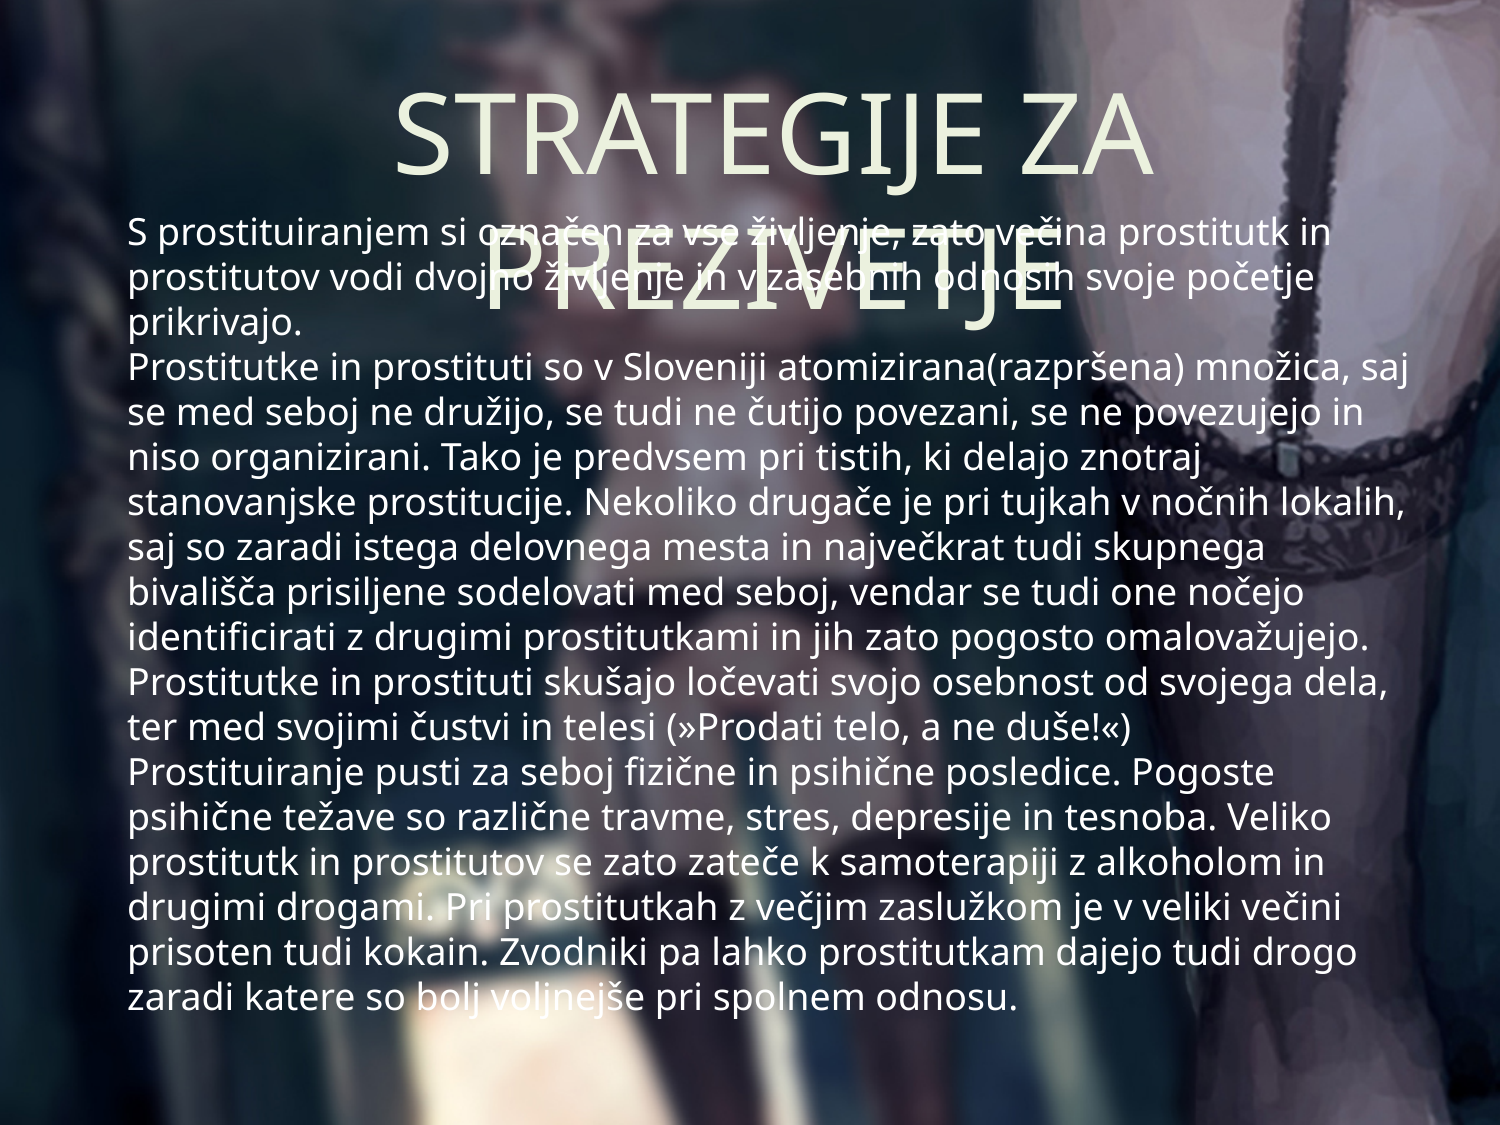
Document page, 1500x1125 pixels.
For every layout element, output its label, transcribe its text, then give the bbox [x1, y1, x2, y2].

text_box STRATEGIJE ZA PREZIVETJE [76, 54, 1471, 550]
picture [0, 0, 1500, 1125]
text_box S prostituiranjem si označen za vse življenje, zato večina prostitutk in prostitutov vodi dvojno življenje in v zasebnih odnosih svoje početje prikrivajo. Prostitutke in prostituti so v Sloveniji atomizirana(razpršena) množica, saj se med seboj ne družijo, se tudi ne čutijo povezani, se ne povezujejo in niso organizirani. Tako je predvsem pri tistih, ki delajo znotraj stanovanjske prostitucije. Nekoliko drugače je pri tujkah v nočnih lokalih, saj so zaradi istega delovnega mesta in največkrat tudi skupnega bivališča prisiljene sodelovati med seboj, vendar se tudi one nočejo identificirati z drugimi prostitutkami in jih zato pogosto omalovažujejo. Prostitutke in prostituti skušajo ločevati svojo osebnost od svojega dela, ter med svojimi čustvi in telesi (»Prodati telo, a ne duše!«) Prostituiranje pusti za seboj fizične in psihične posledice. Pogoste psihične težave so različne travme, stres, depresije in tesnoba. Veliko prostitutk in prostitutov se zato zateče k samoterapiji z alkoholom in drugimi drogami. Pri prostitutkah z večjim zaslužkom je v veliki večini prisoten tudi kokain. Zvodniki pa lahko prostitutkam dajejo tudi drogo zaradi katere so bolj voljnejše pri spolnem odnosu. [112, 200, 1436, 1071]
